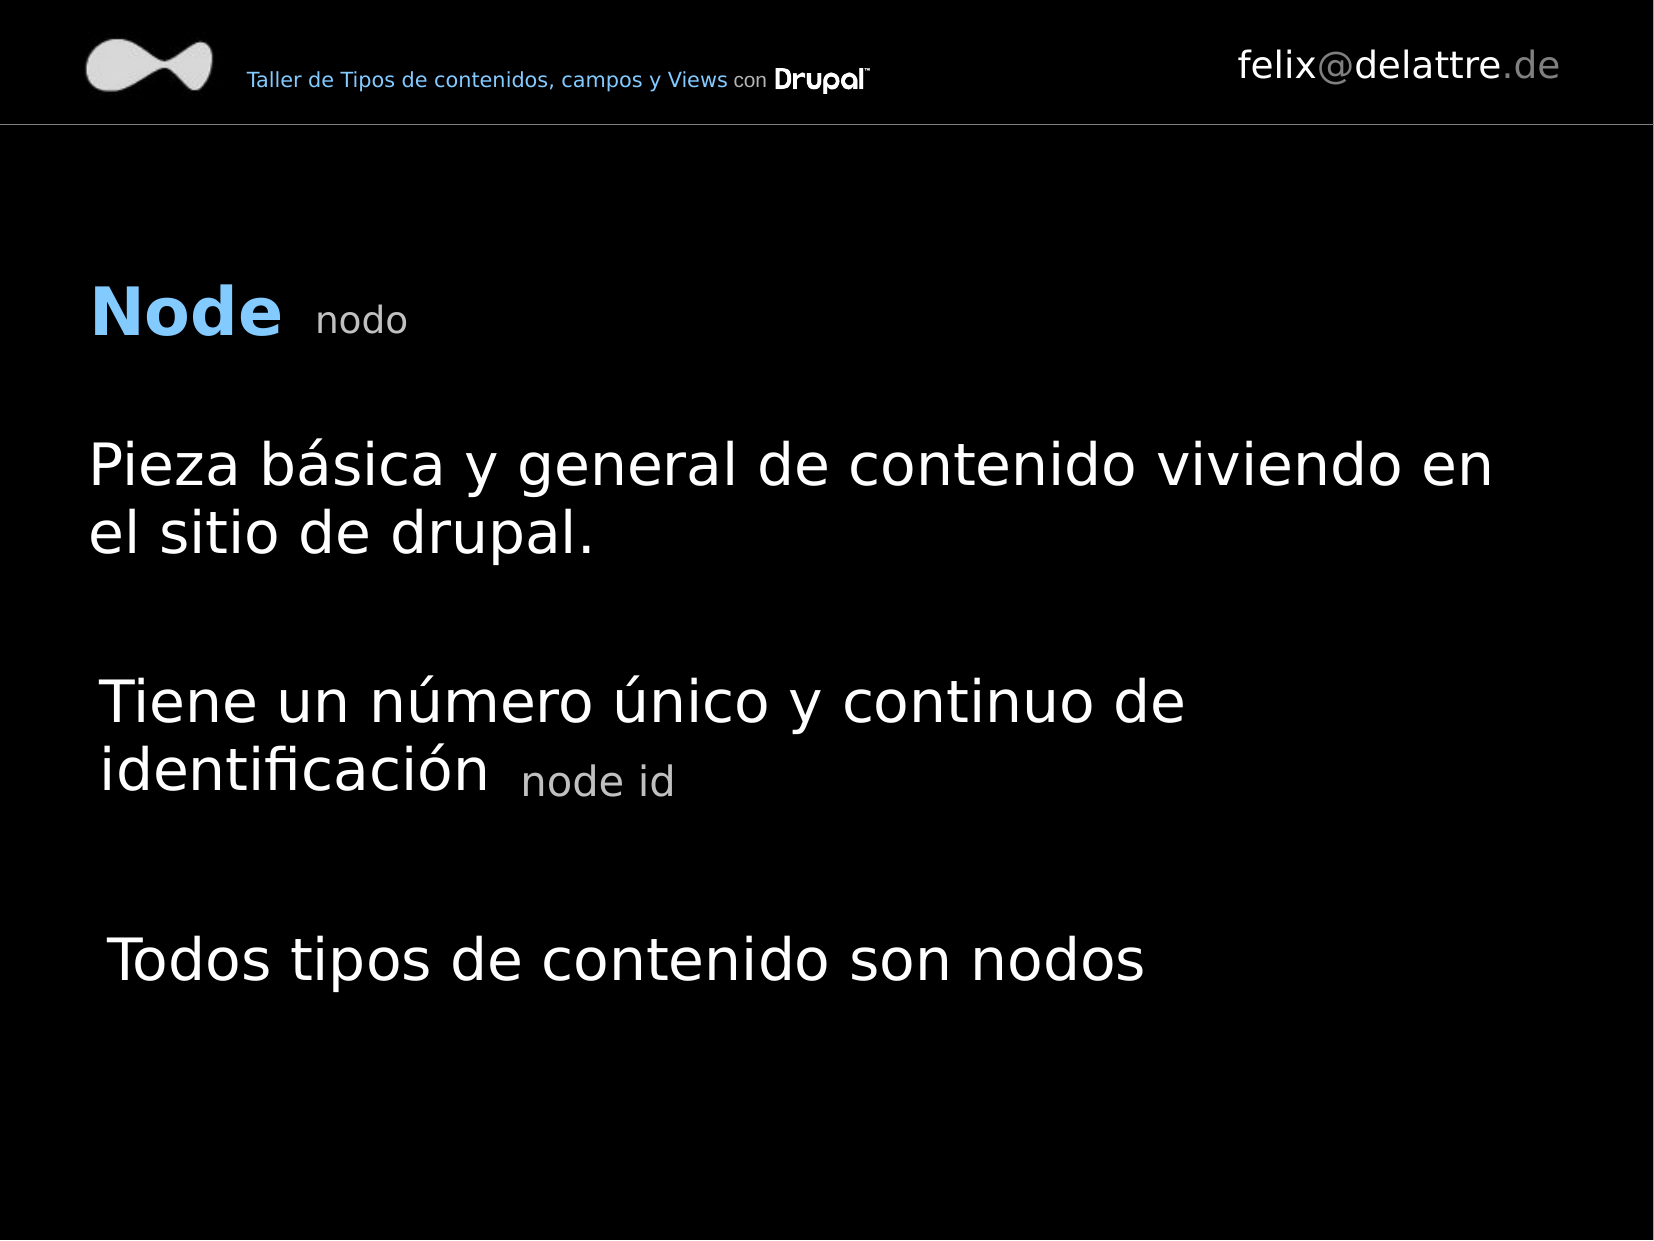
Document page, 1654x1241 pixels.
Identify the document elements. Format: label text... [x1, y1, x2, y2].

text_box Node [65, 256, 308, 368]
text_box node id [505, 749, 799, 833]
picture [62, 31, 229, 104]
text_box Tiene un número único y continuo de identificación [85, 661, 1344, 812]
text_box nodo [291, 282, 449, 360]
text_box Todos tipos de contenido son nodos [92, 918, 1346, 1002]
text_box Pieza básica y general de contenido viviendo en el sitio de drupal. [65, 415, 1528, 584]
